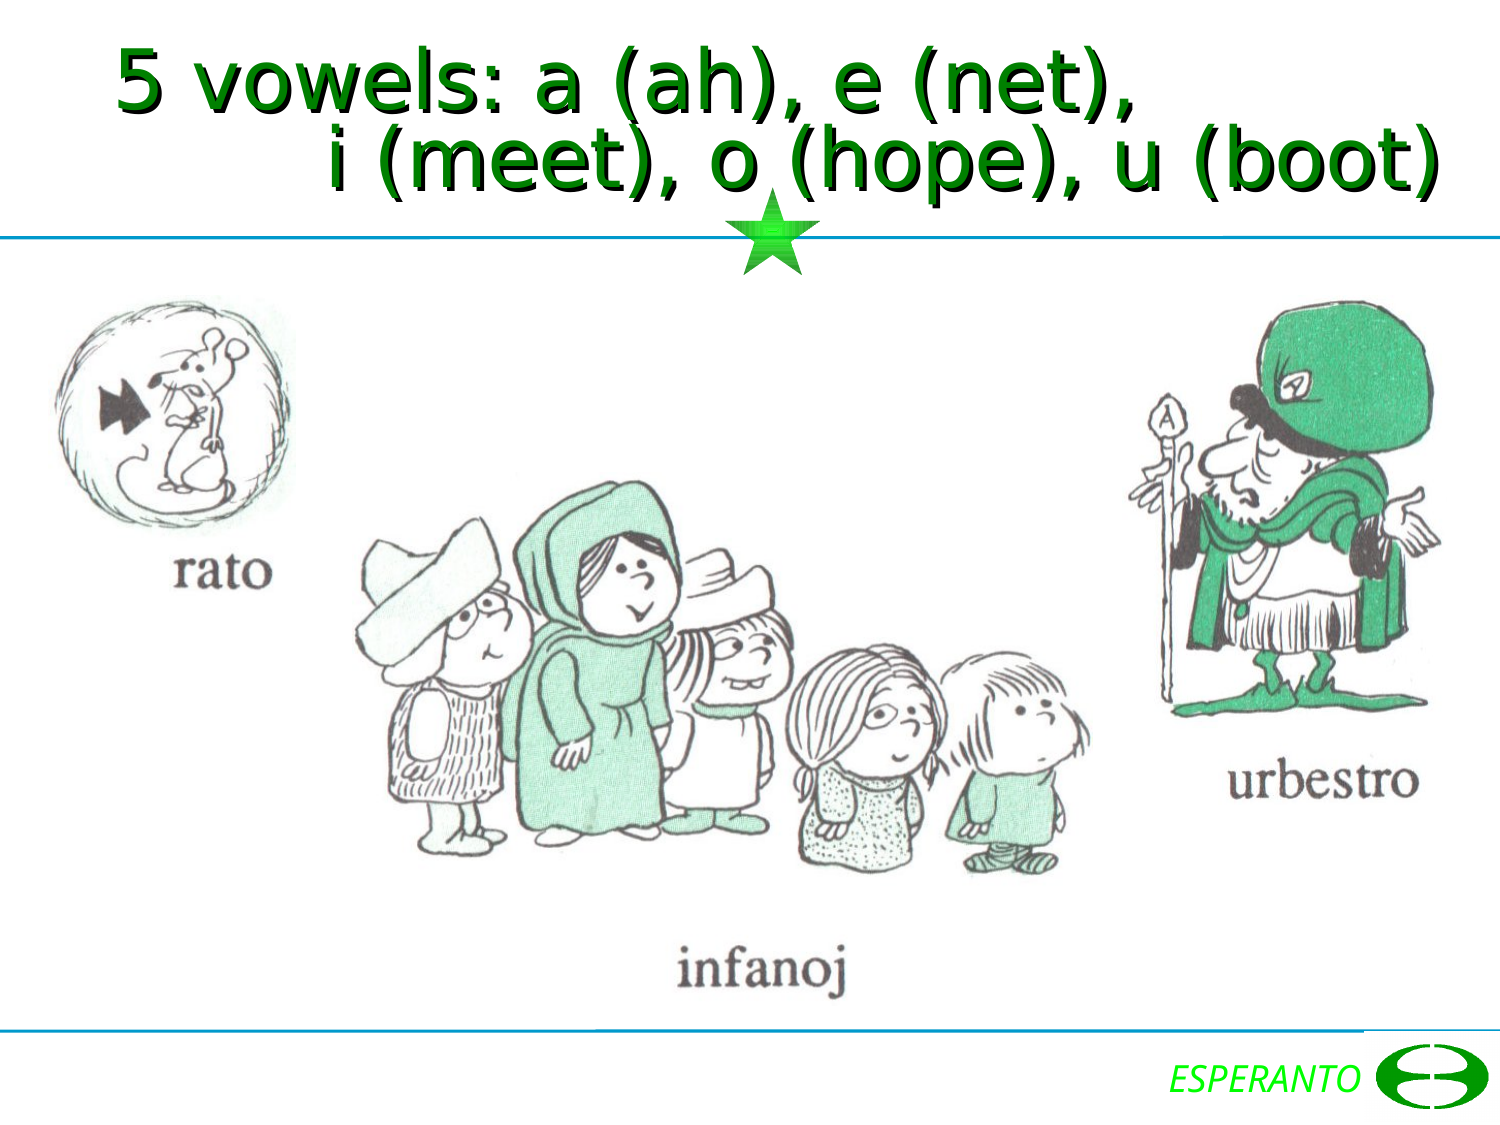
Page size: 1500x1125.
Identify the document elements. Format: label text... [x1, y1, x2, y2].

picture [1122, 295, 1447, 805]
picture [352, 472, 1093, 1006]
picture [48, 295, 296, 596]
title 5 vowels: a (ah), e (net), i (meet), o (hope), u (boot) [112, 5, 1448, 245]
picture [1364, 1032, 1500, 1122]
